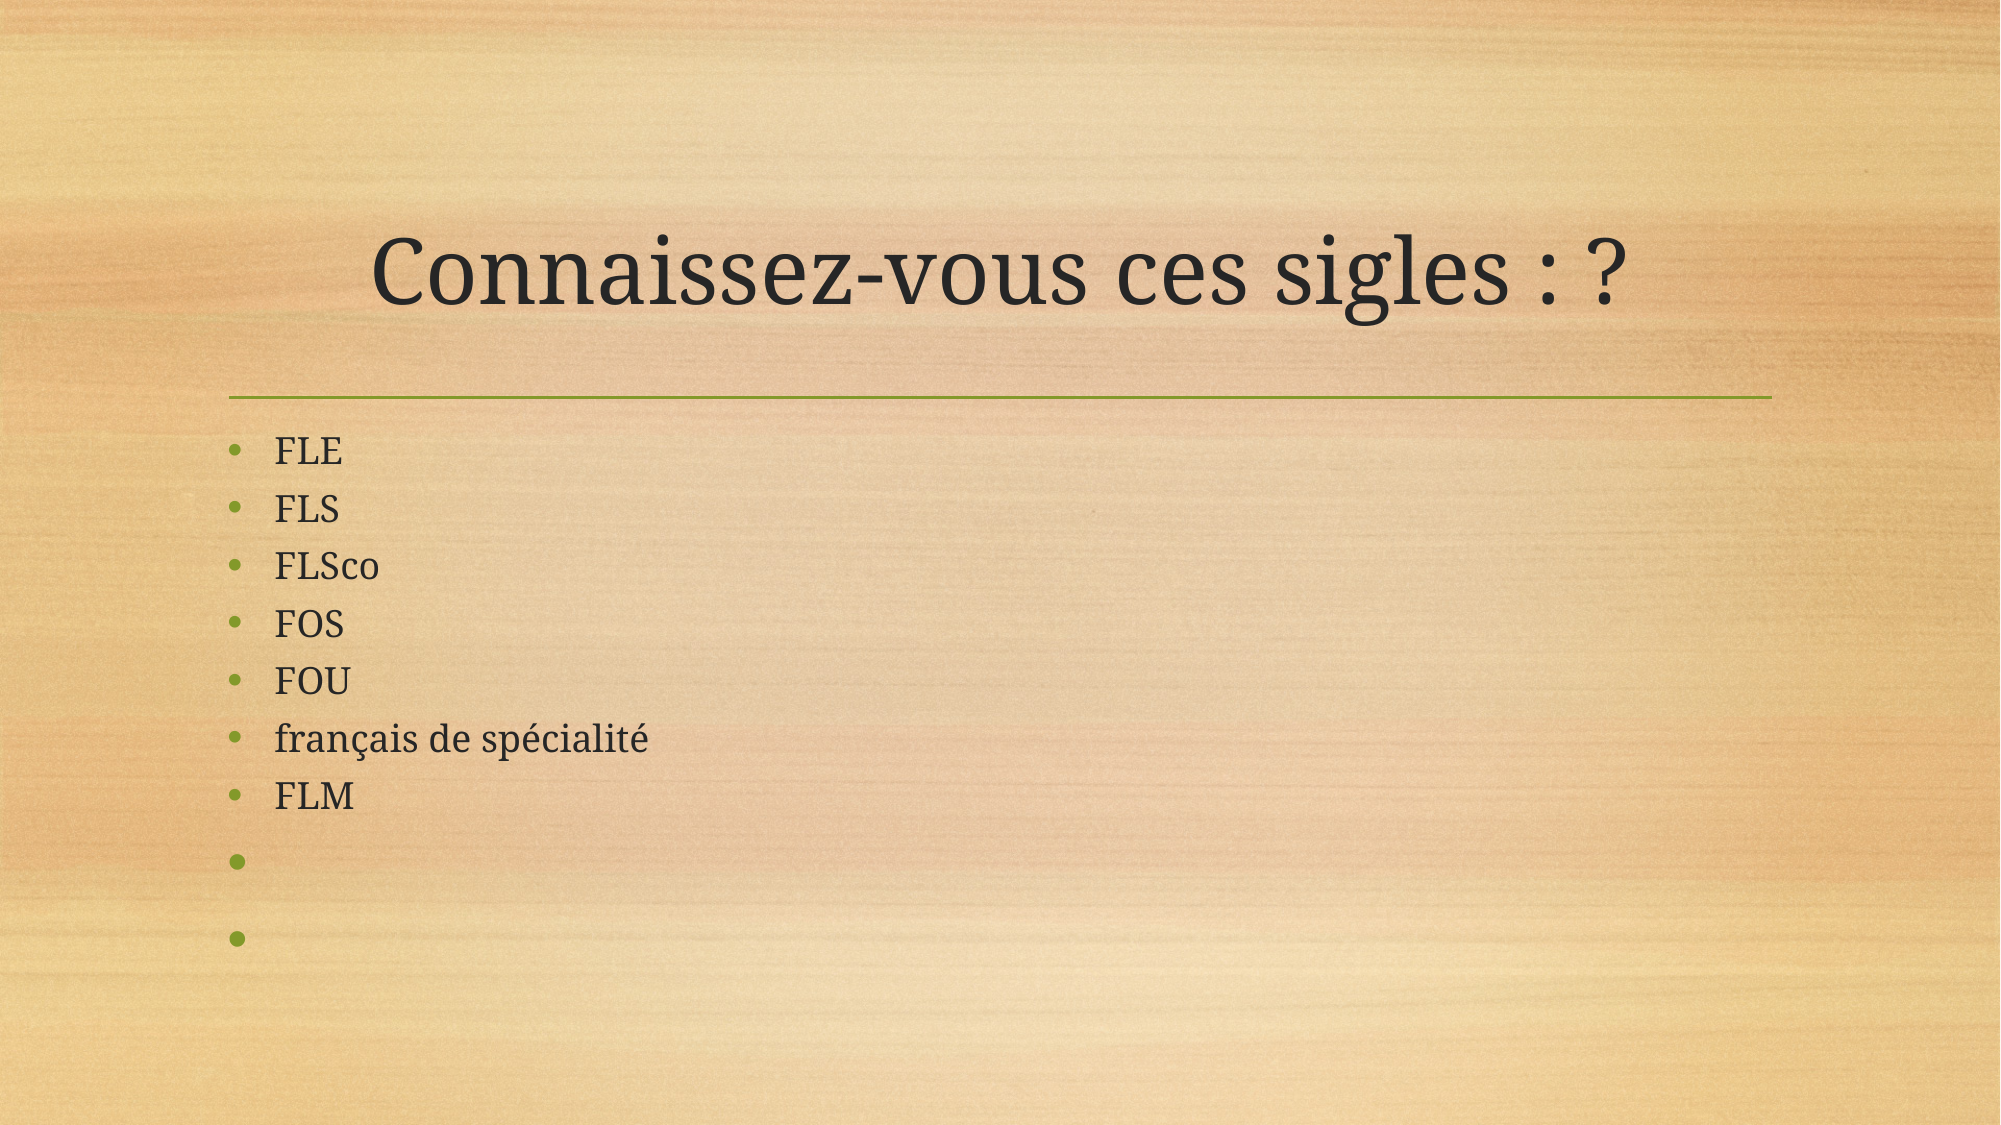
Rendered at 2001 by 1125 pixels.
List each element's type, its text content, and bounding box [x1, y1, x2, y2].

list FLE FLS FLSco FOS FOU français de spécialité FLM [212, 419, 1788, 964]
title Connaissez-vous ces sigles : ? [212, 161, 1788, 376]
